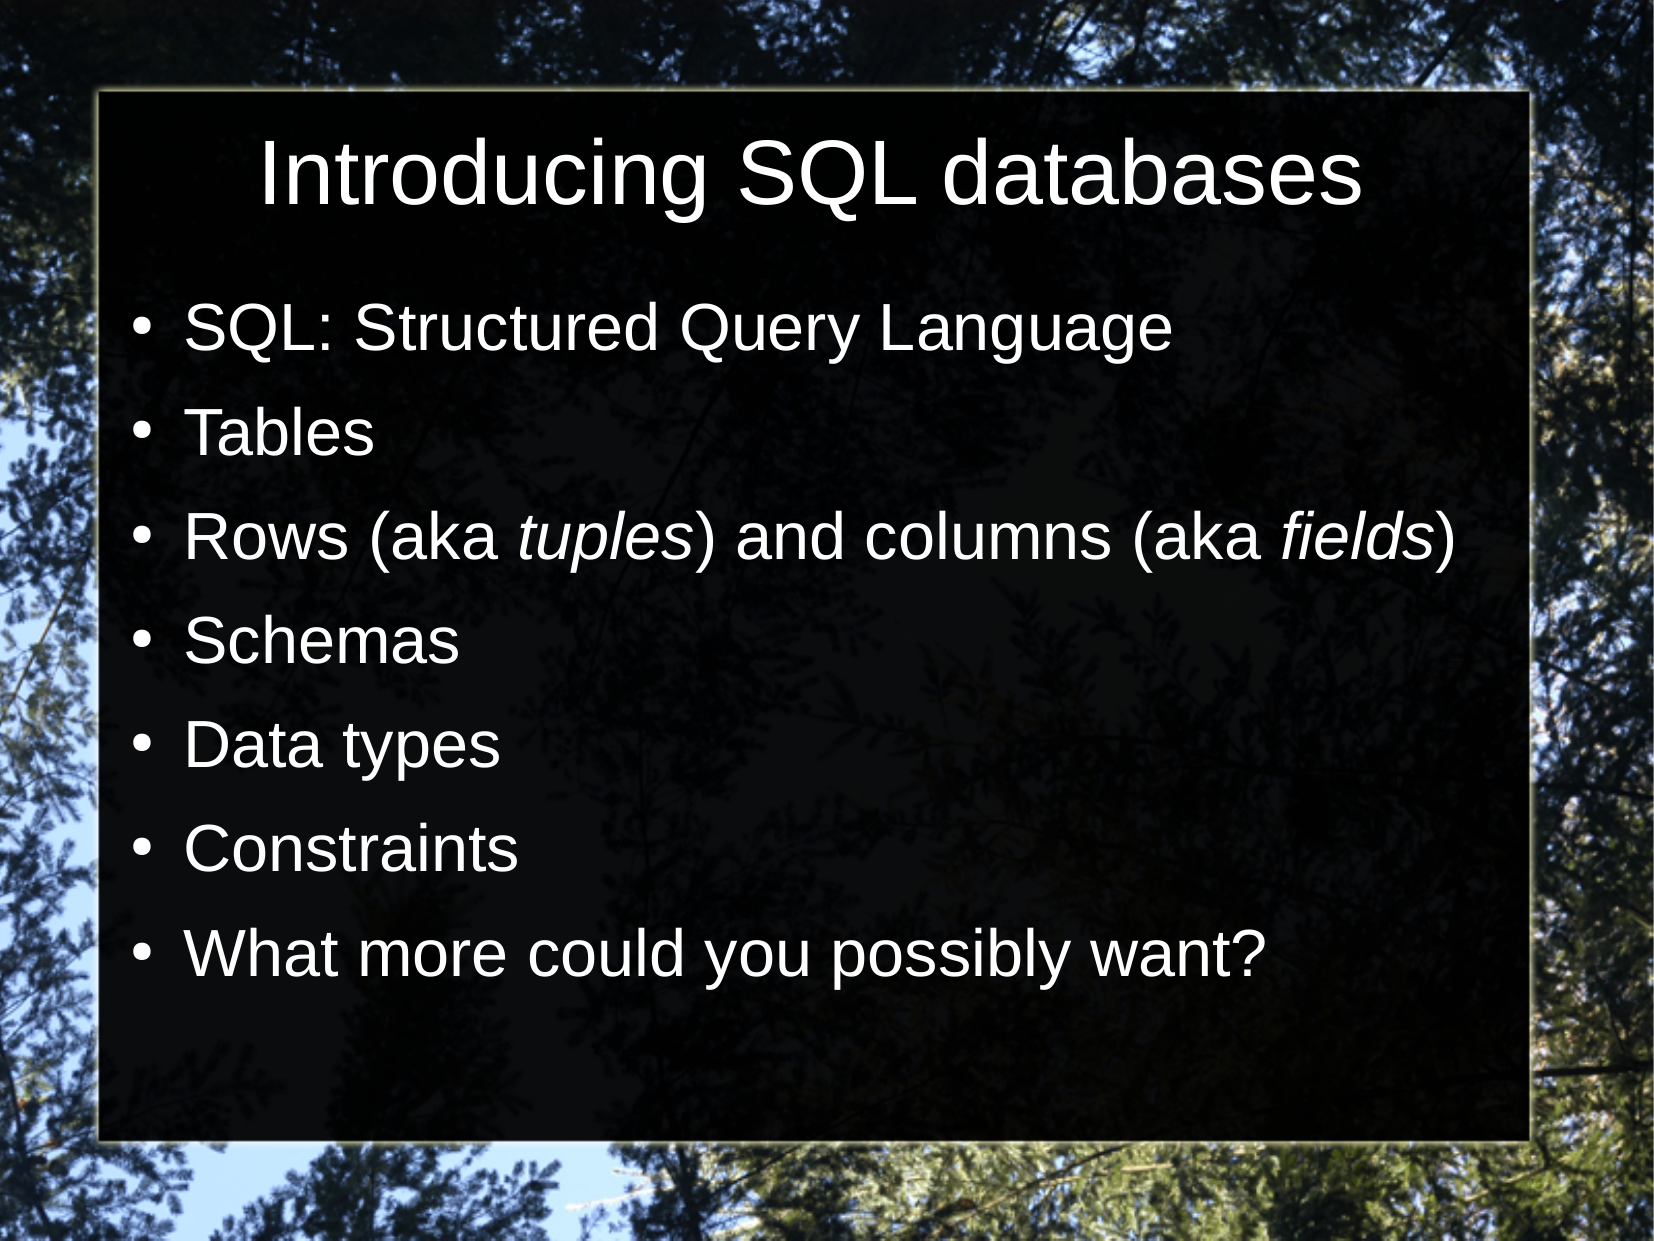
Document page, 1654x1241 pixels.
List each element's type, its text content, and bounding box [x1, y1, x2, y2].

picture [0, 0, 1654, 1241]
list SQL: Structured Query Language Tables Rows (aka tuples) and columns (aka fields) Schemas Data types Constraints What more could you possibly want? [112, 290, 1536, 1010]
title Introducing SQL databases [88, 95, 1536, 250]
